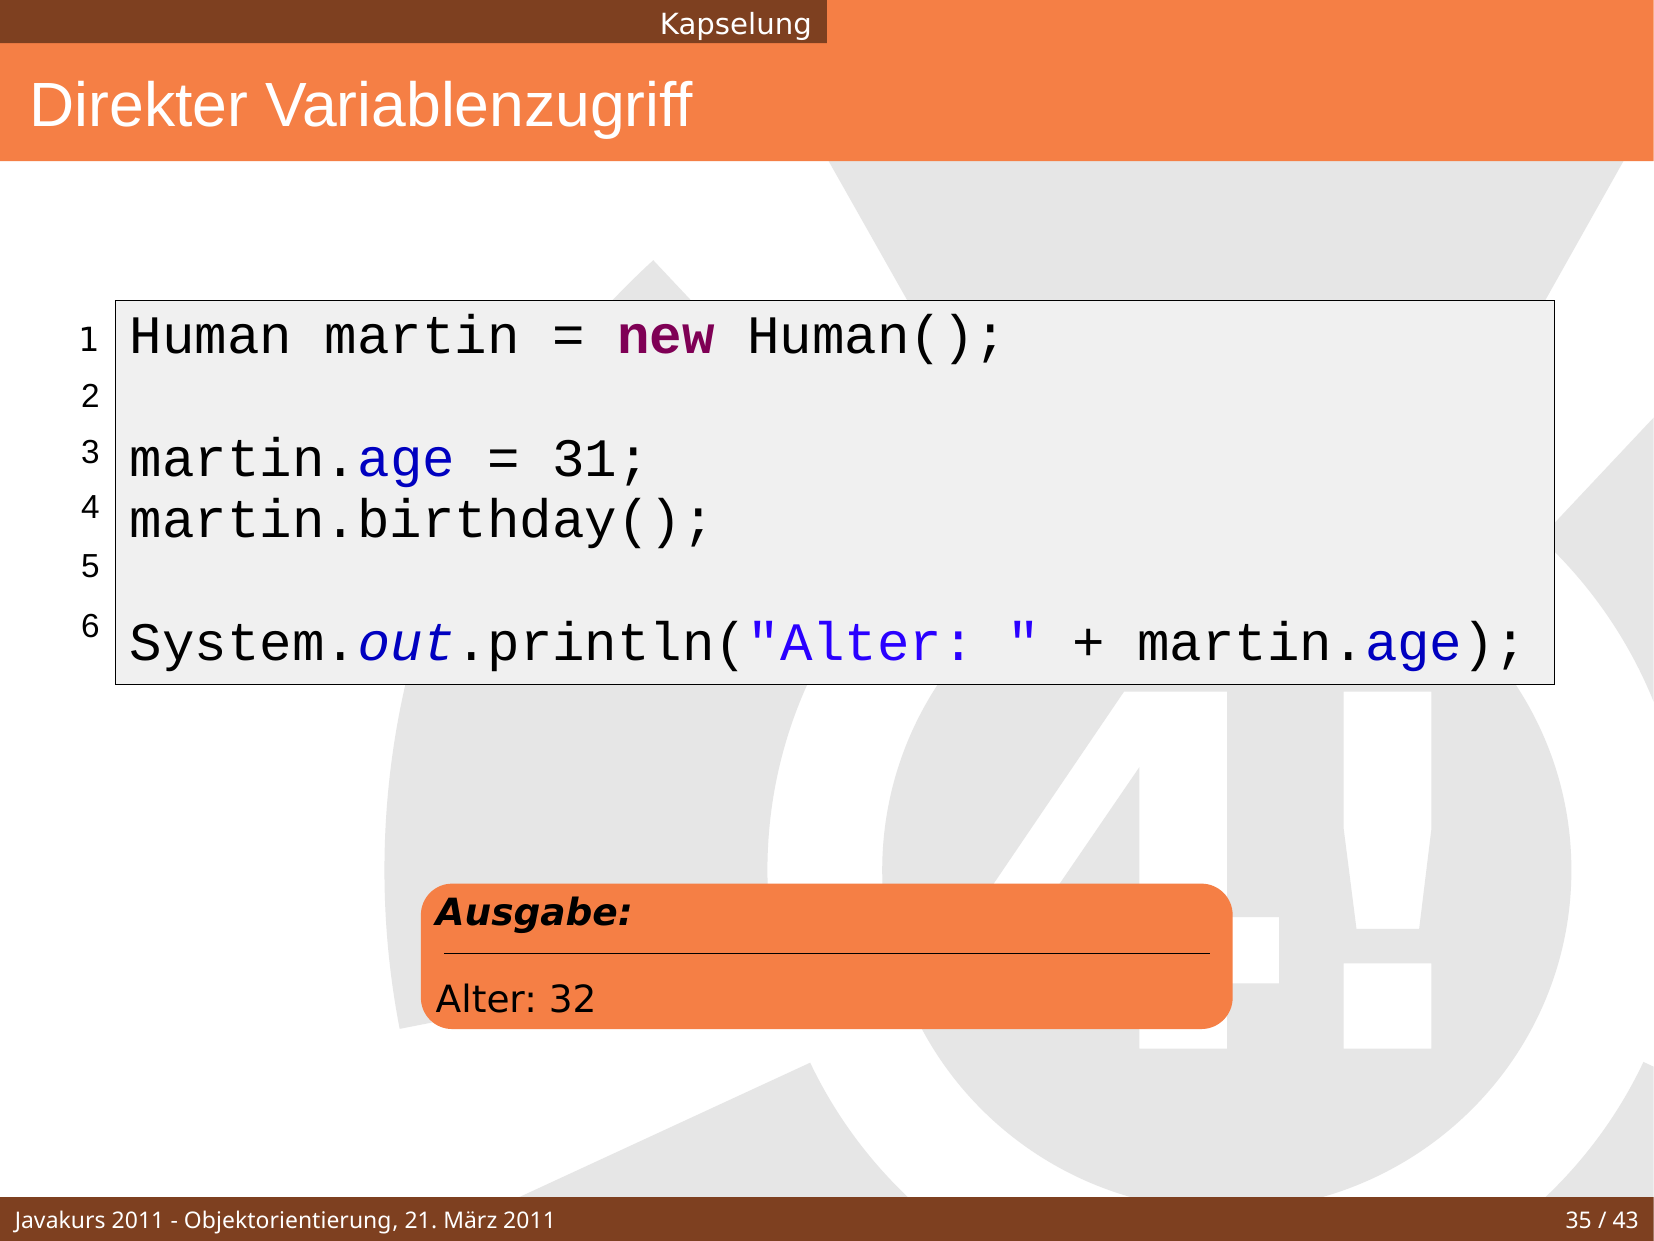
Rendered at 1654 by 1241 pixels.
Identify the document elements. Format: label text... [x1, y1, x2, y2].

title Direkter Variablenzugriff [29, 67, 1595, 143]
table_cell 6 [38, 596, 114, 657]
text_box Kapselung [29, 0, 827, 50]
table_cell 4 [38, 480, 114, 535]
text_box Human martin = new Human(); martin.age = 31; martin.birthday(); System.out.println("Alter: " + martin.age); [115, 300, 1555, 667]
table_header 1 [38, 313, 114, 368]
table_cell 3 [38, 424, 114, 480]
text_box Ausgabe: Alter: 32 [420, 883, 1233, 1030]
table_cell 5 [38, 535, 114, 596]
table_cell [38, 657, 114, 718]
table_cell 2 [38, 368, 114, 424]
